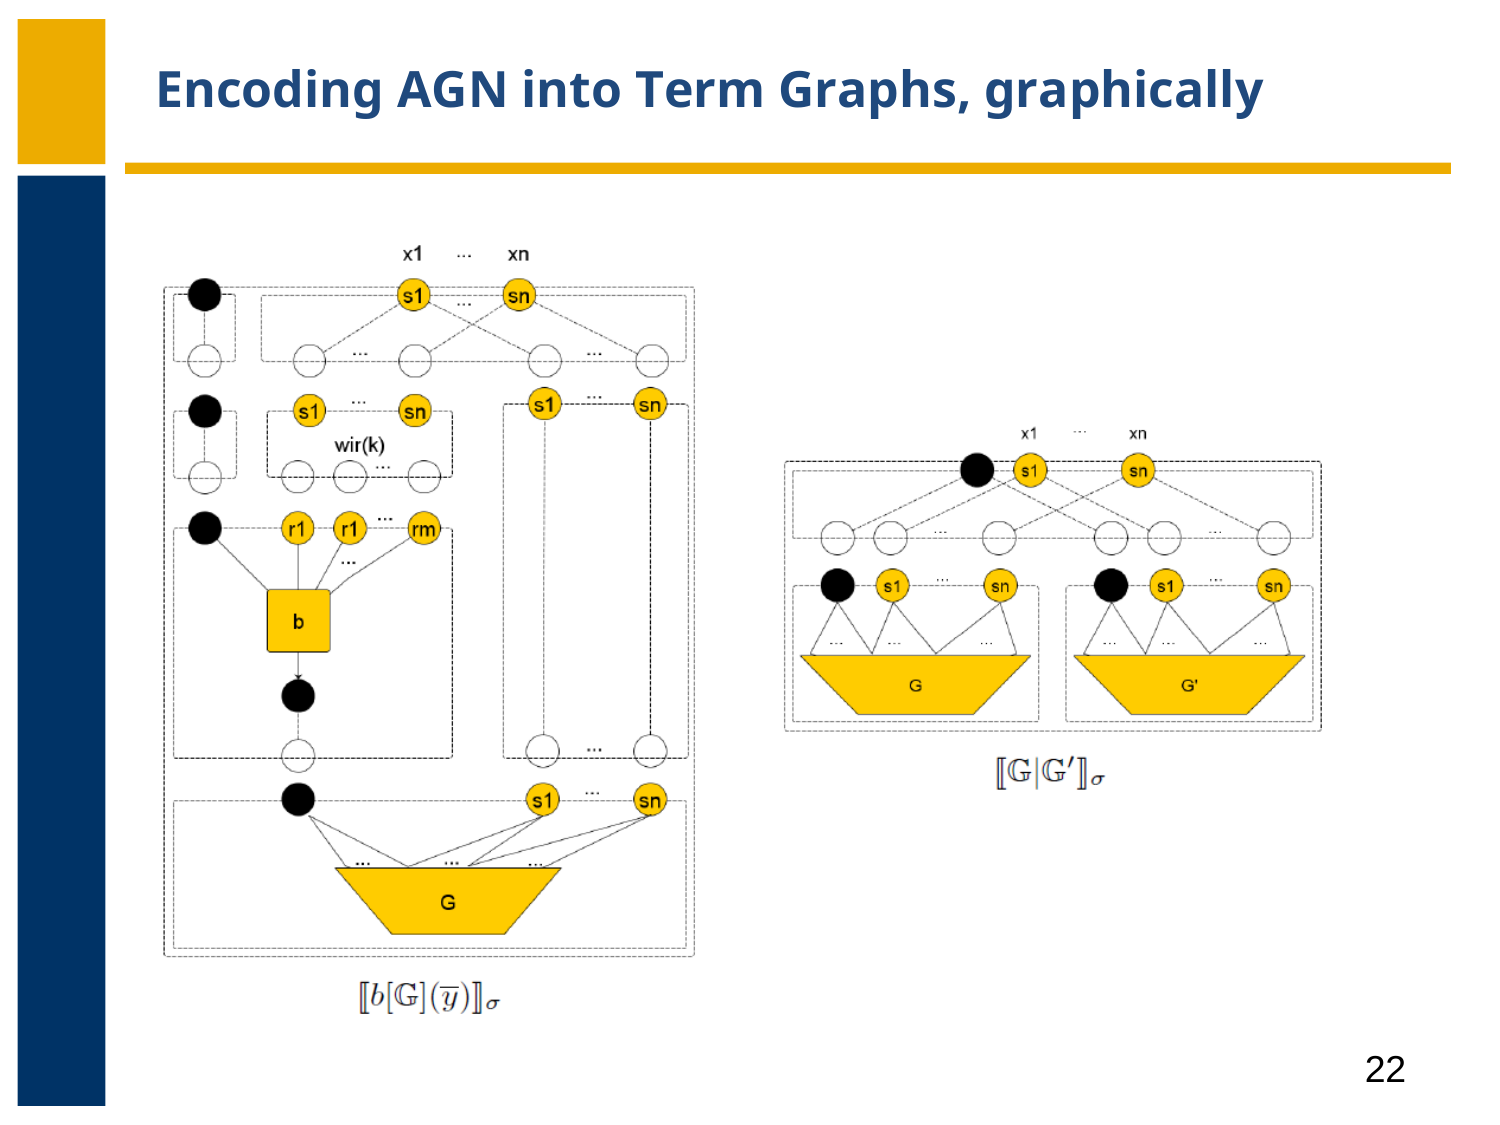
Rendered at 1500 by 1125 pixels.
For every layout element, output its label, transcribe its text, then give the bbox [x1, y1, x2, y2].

picture [147, 230, 714, 1034]
title Encoding AGN into Term Graphs, graphically [140, 16, 1447, 160]
picture [777, 423, 1329, 798]
